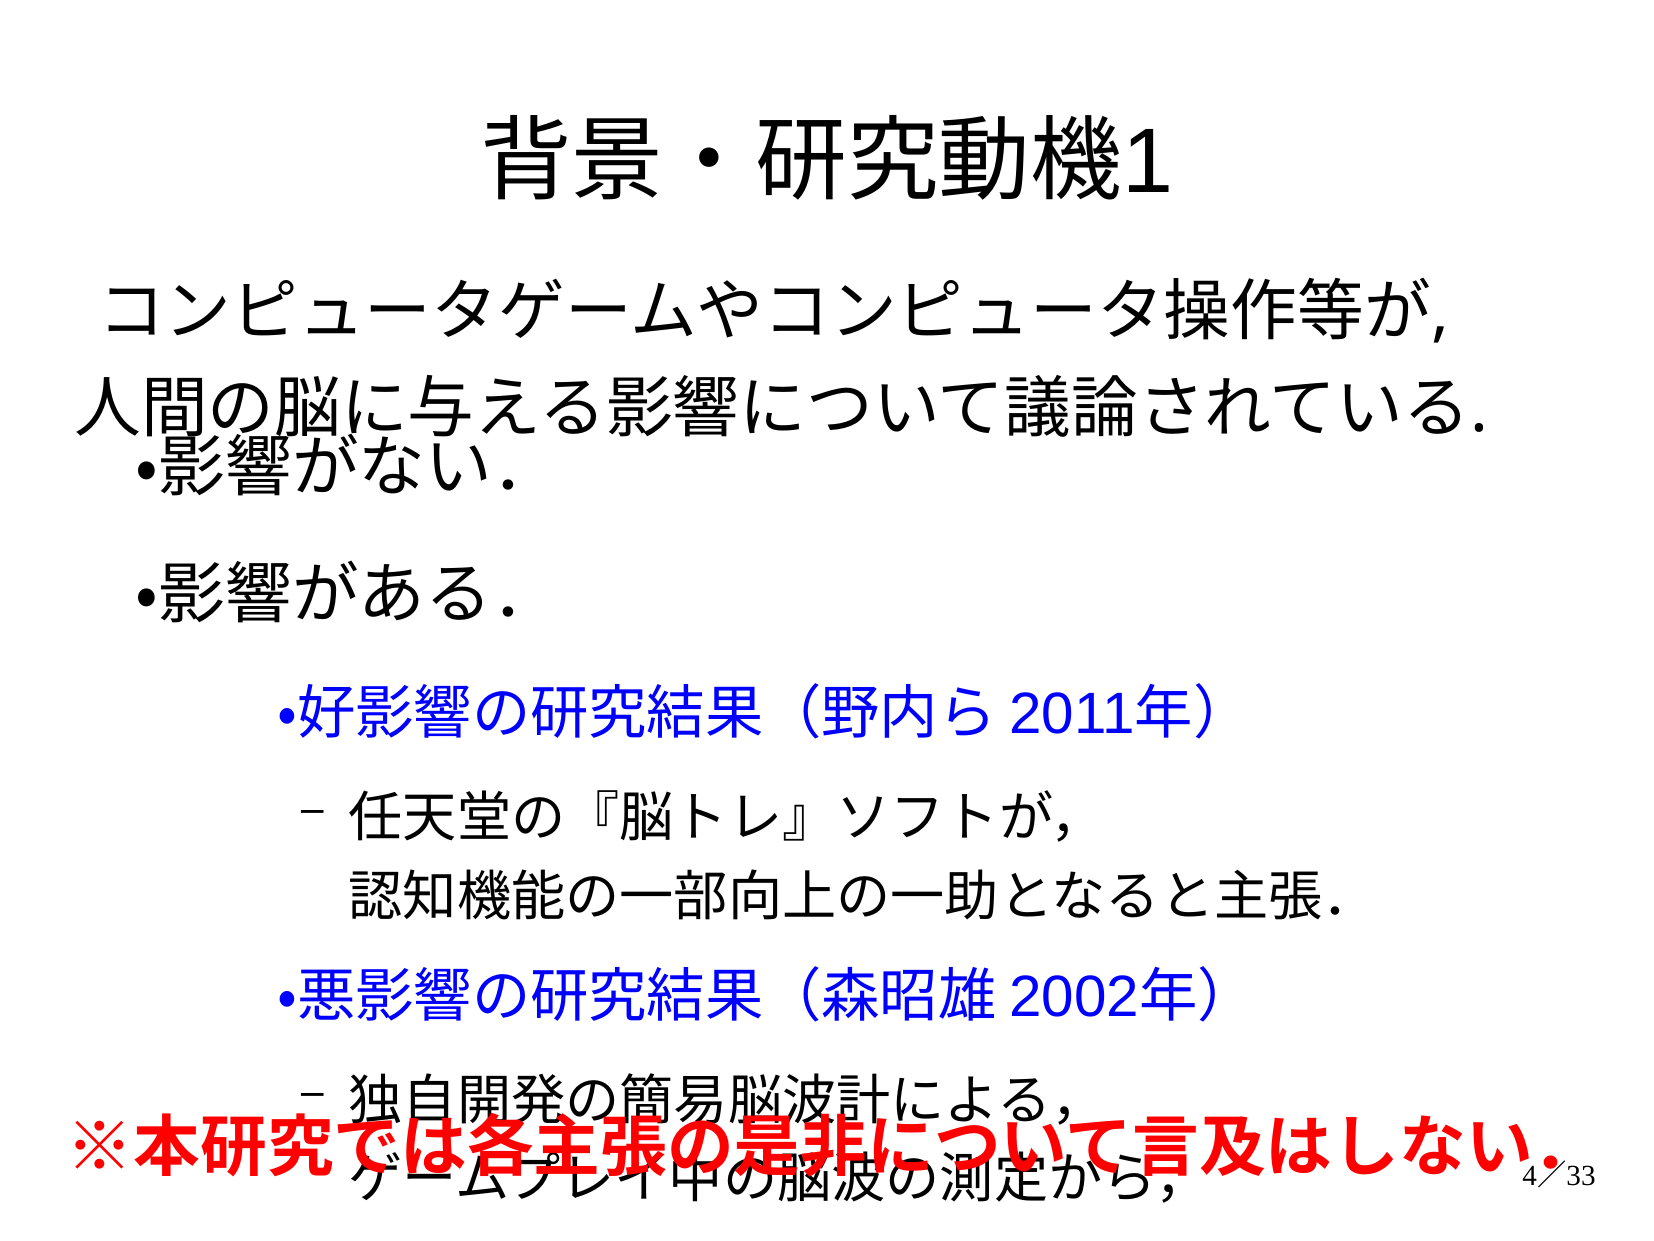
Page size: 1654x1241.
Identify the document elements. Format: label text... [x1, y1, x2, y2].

list •影響がない． •影響がある． •好影響の研究結果（野内ら 2011年） 任天堂の『脳トレ』ソフトが， 認知機能の一部向上の一助となると主張． •悪影響の研究結果（森昭雄 2002年） 独自開発の簡易脳波計による， ゲームプレイ中の脳波の測定から， 脳に悪影響を及ぼすと主張． [135, 413, 1388, 1085]
title 背景・研究動機1 [82, 49, 1571, 257]
text_box コンピュータゲームやコンピュータ操作等が, 人間の脳に与える影響について議論されている. [74, 257, 1551, 405]
text_box ※本研究では各主張の是非について言及はしない． [52, 1085, 1617, 1175]
